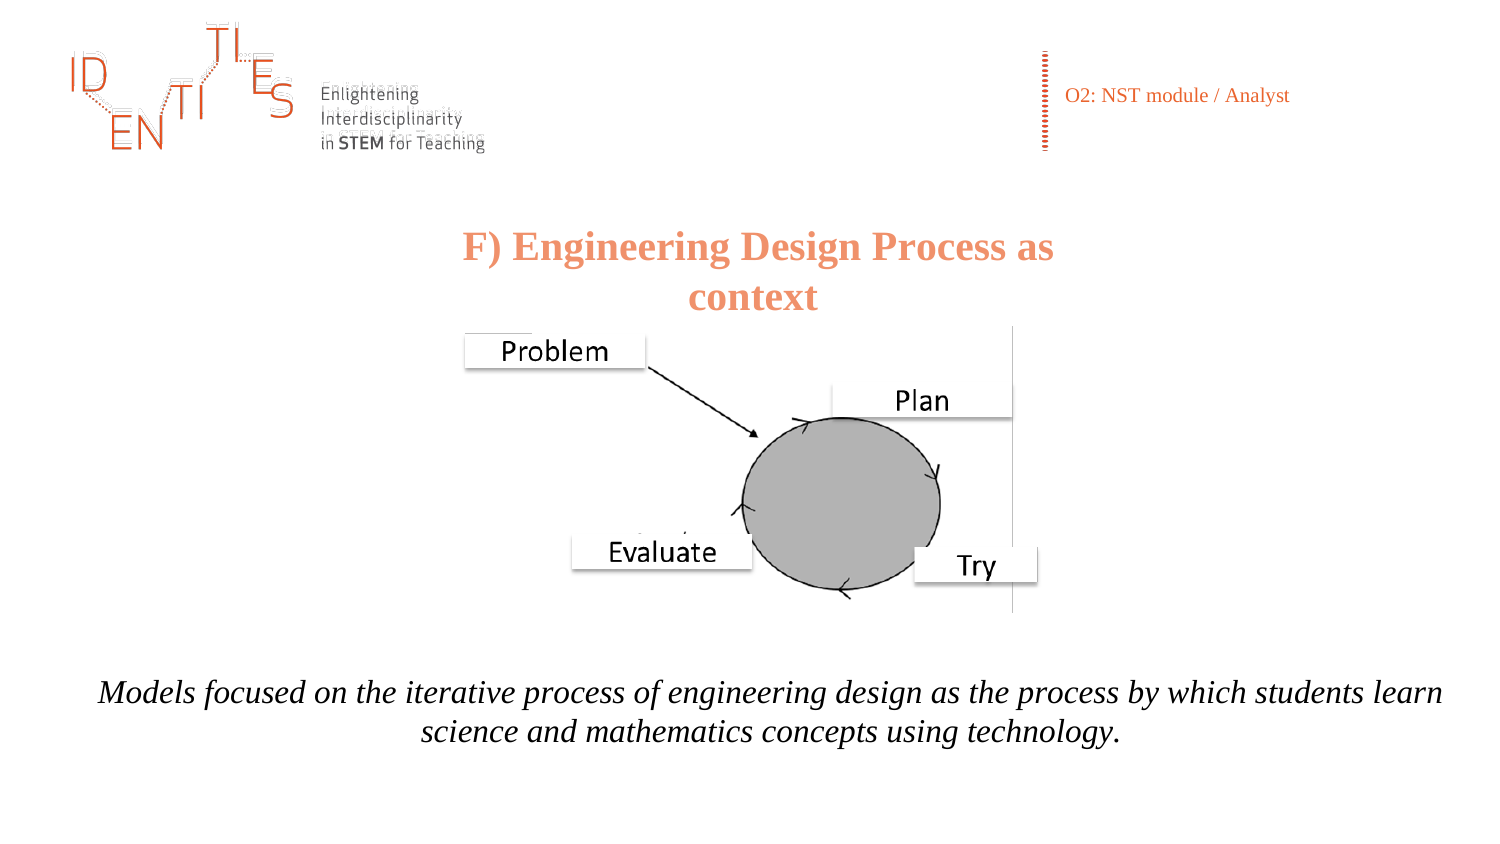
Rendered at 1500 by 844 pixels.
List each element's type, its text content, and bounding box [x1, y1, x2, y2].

text_box Models focused on the iterative process of engineering design as the process by which students learn science and mathematics concepts using technology. [71, 662, 1472, 759]
text_box F) Engineering Design Process as context [378, 211, 1139, 278]
picture [459, 318, 1043, 613]
text_box O2: NST module / Analyst [1050, 74, 1472, 156]
picture [1042, 51, 1051, 151]
picture [71, 18, 485, 157]
